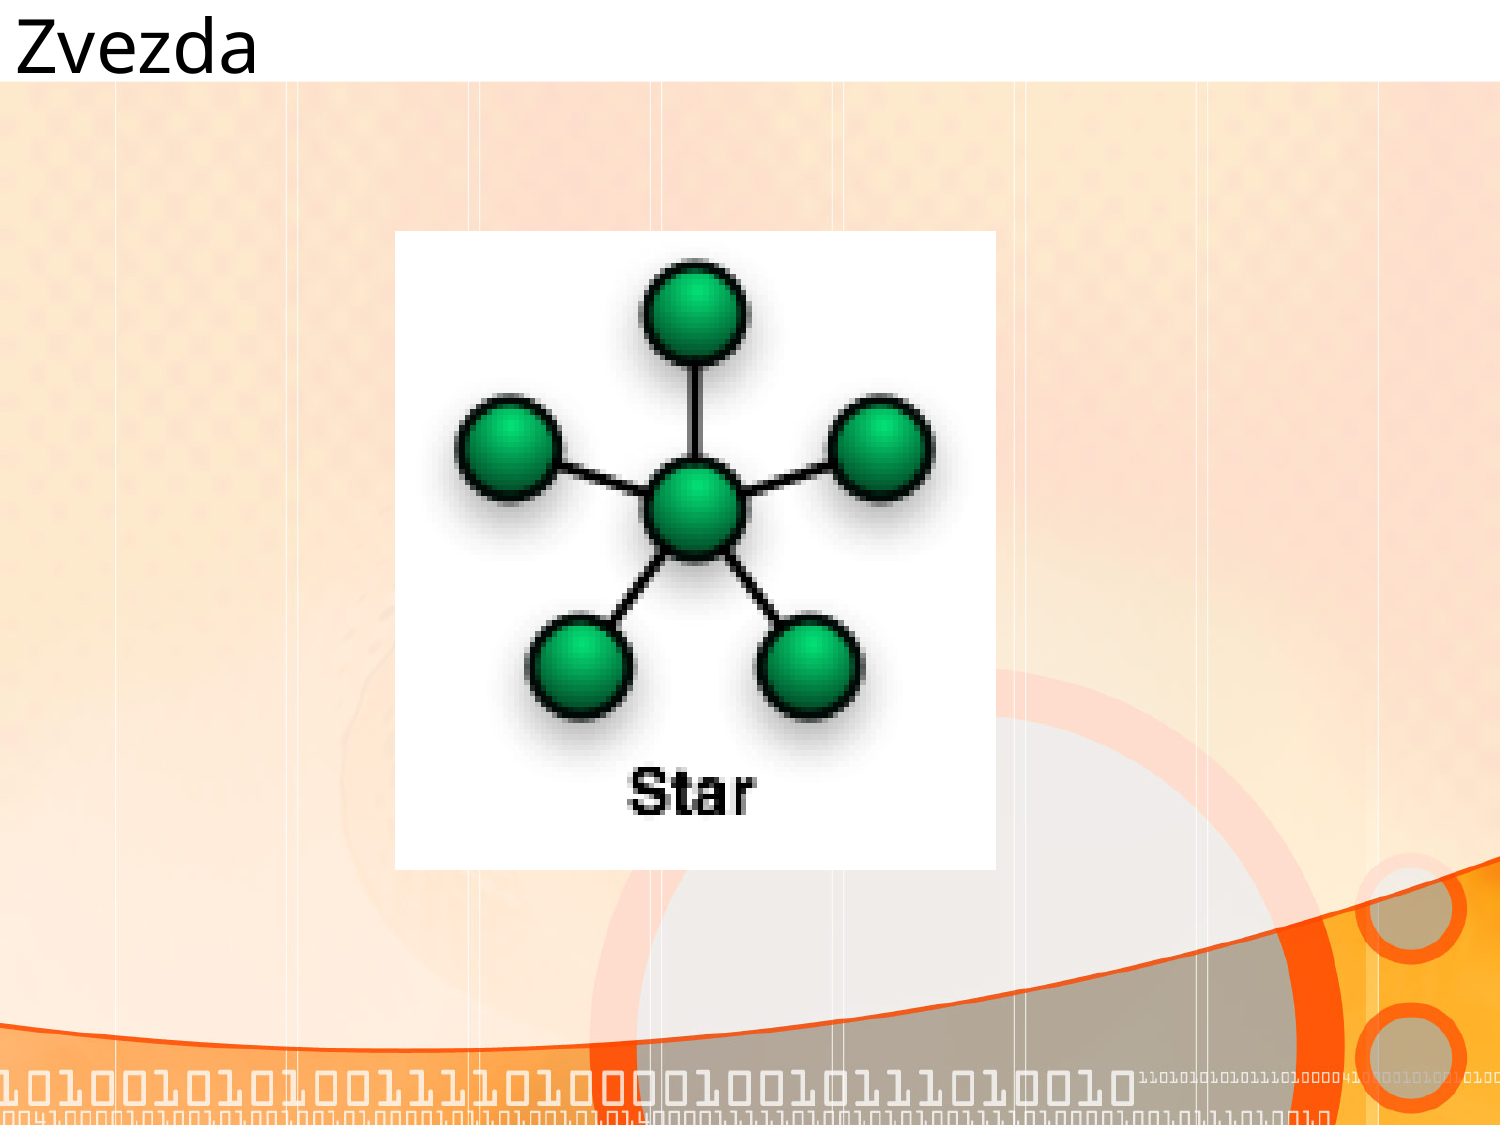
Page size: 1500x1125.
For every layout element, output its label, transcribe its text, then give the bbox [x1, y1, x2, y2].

title Zvezda [0, 0, 1500, 100]
picture [0, 100, 1500, 1125]
